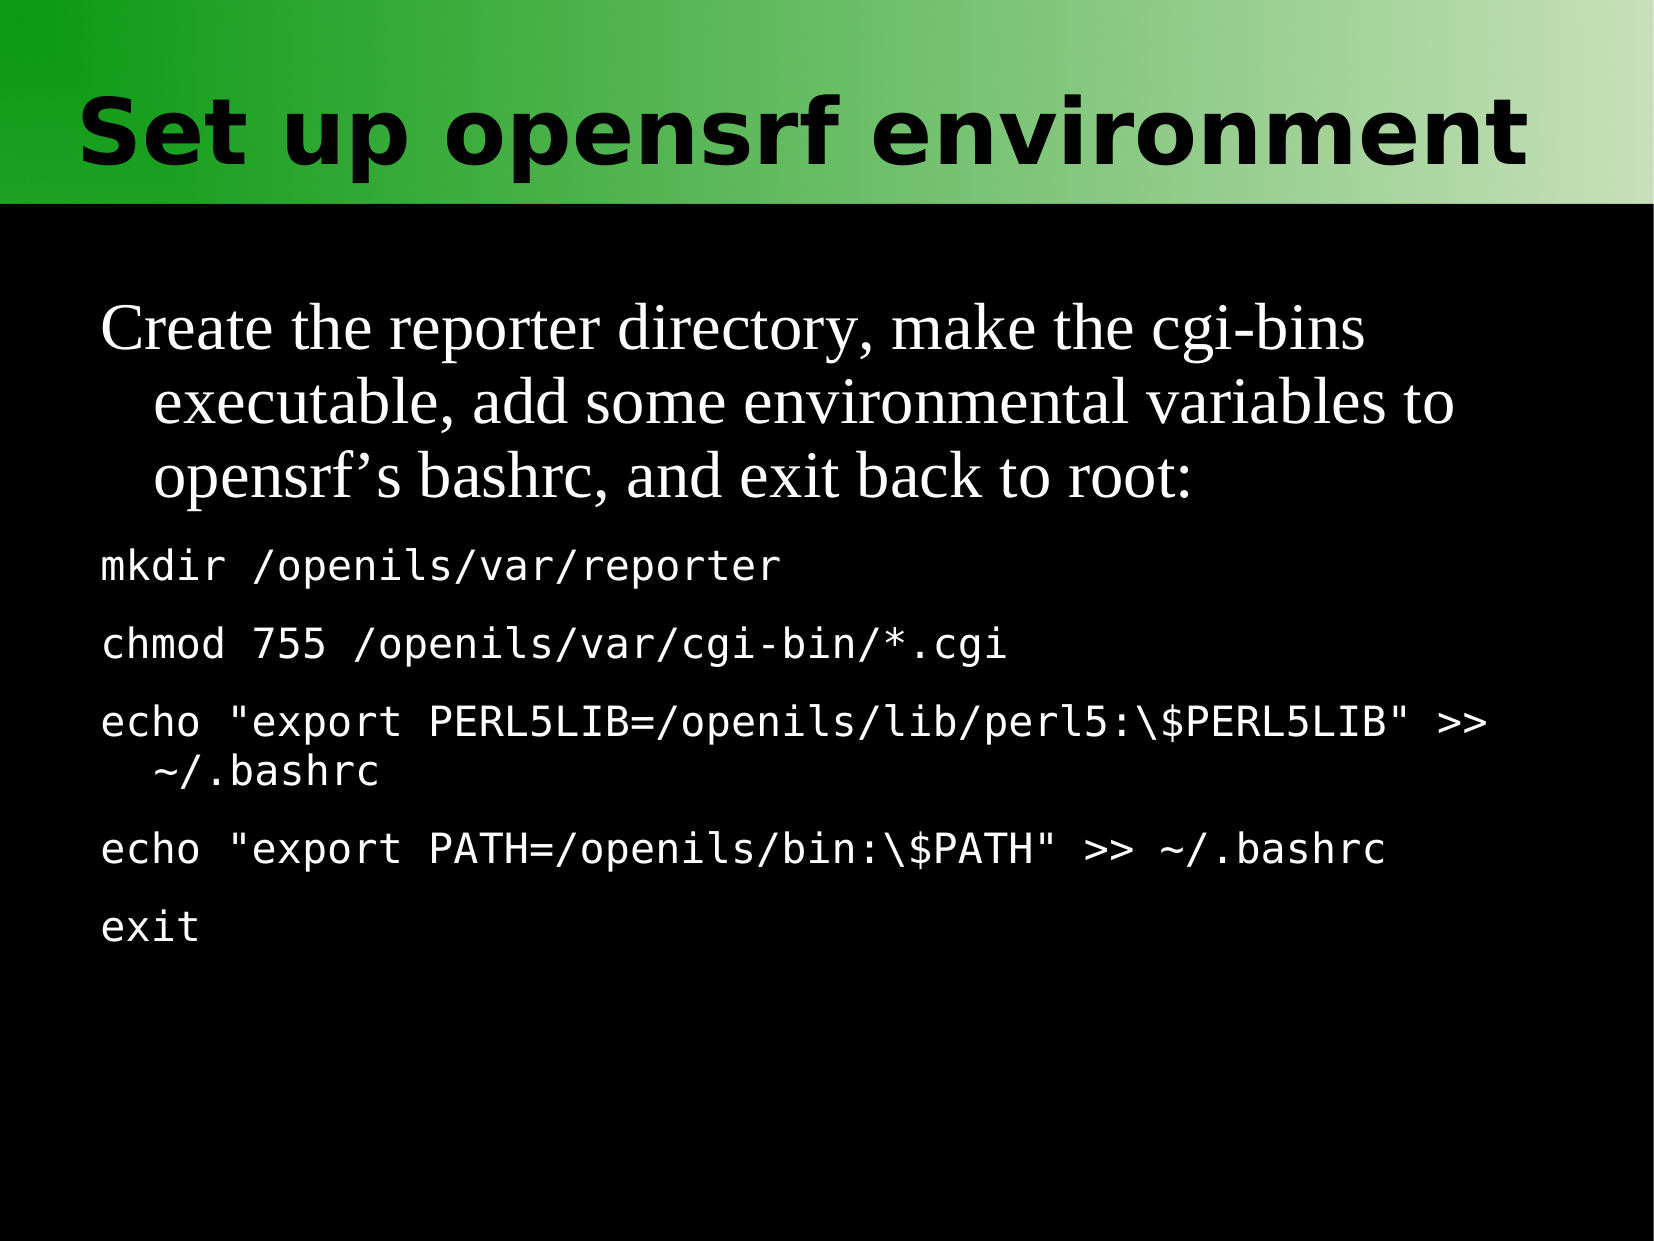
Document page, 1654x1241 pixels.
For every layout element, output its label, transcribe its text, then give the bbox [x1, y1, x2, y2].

picture [0, 0, 1654, 1241]
list Create the reporter directory, make the cgi-bins executable, add some environmental variables to opensrf’s bashrc, and exit back to root: mkdir /openils/var/reporter chmod 755 /openils/var/cgi-bin/*.cgi echo "export PERL5LIB=/openils/lib/perl5:\$PERL5LIB" >> ~/.bashrc echo "export PATH=/openils/bin:\$PATH" >> ~/.bashrc exit [82, 290, 1571, 1094]
title Set up opensrf environment [76, 36, 1565, 229]
